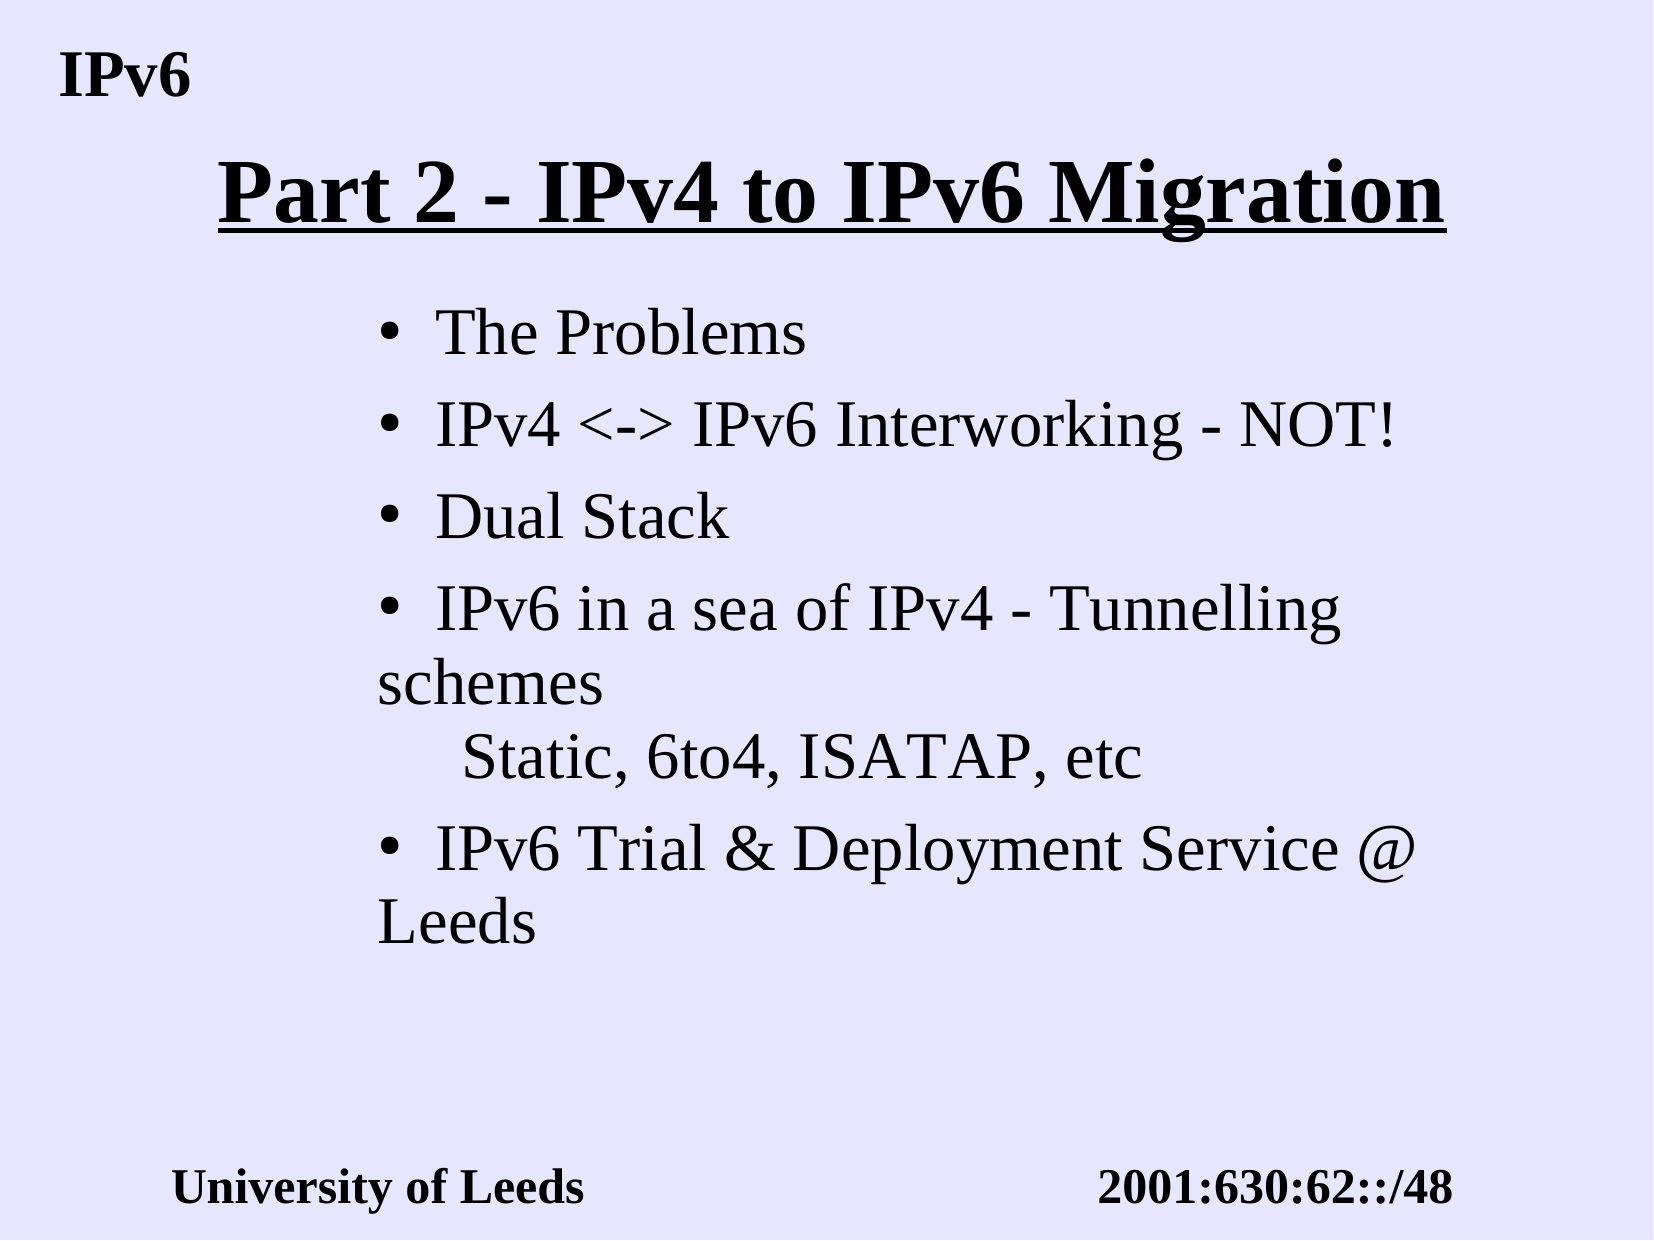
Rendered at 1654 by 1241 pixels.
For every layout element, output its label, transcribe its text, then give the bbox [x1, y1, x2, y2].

title Part 2 - IPv4 to IPv6 Migration [88, 88, 1577, 296]
list The Problems IPv4 <-> IPv6 Interworking - NOT! Dual Stack IPv6 in a sea of IPv4 - Tunnelling schemes Static, 6to4, ISATAP, etc IPv6 Trial & Deployment Service @ Leeds [82, 295, 1571, 1109]
